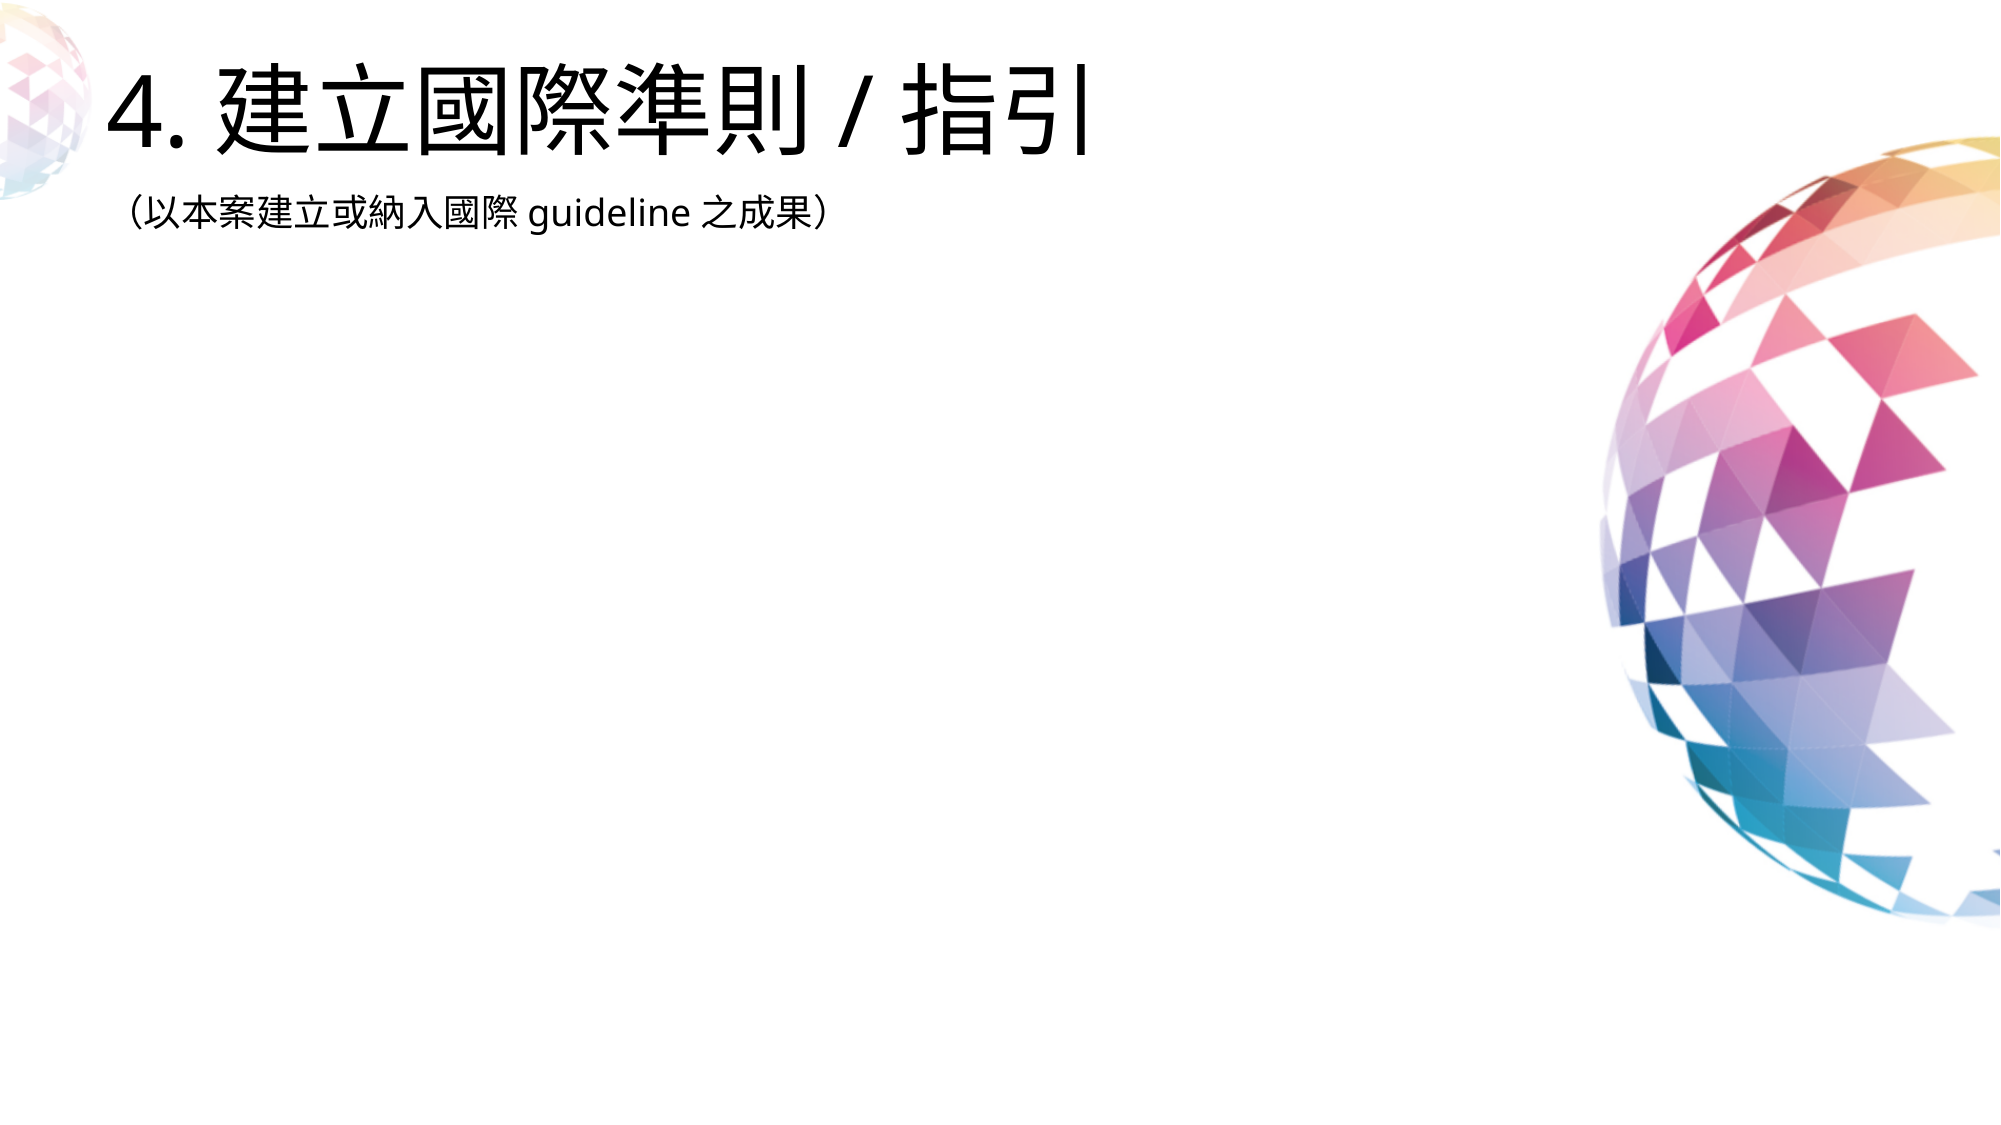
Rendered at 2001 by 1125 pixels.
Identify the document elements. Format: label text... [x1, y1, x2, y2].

picture [0, 0, 2000, 1125]
text_box [137, 299, 1863, 1014]
text_box 4.建立國際準則/指引 [90, 29, 1816, 177]
text_box （以本案建立或納入國際guideline之成果） [90, 181, 1104, 242]
